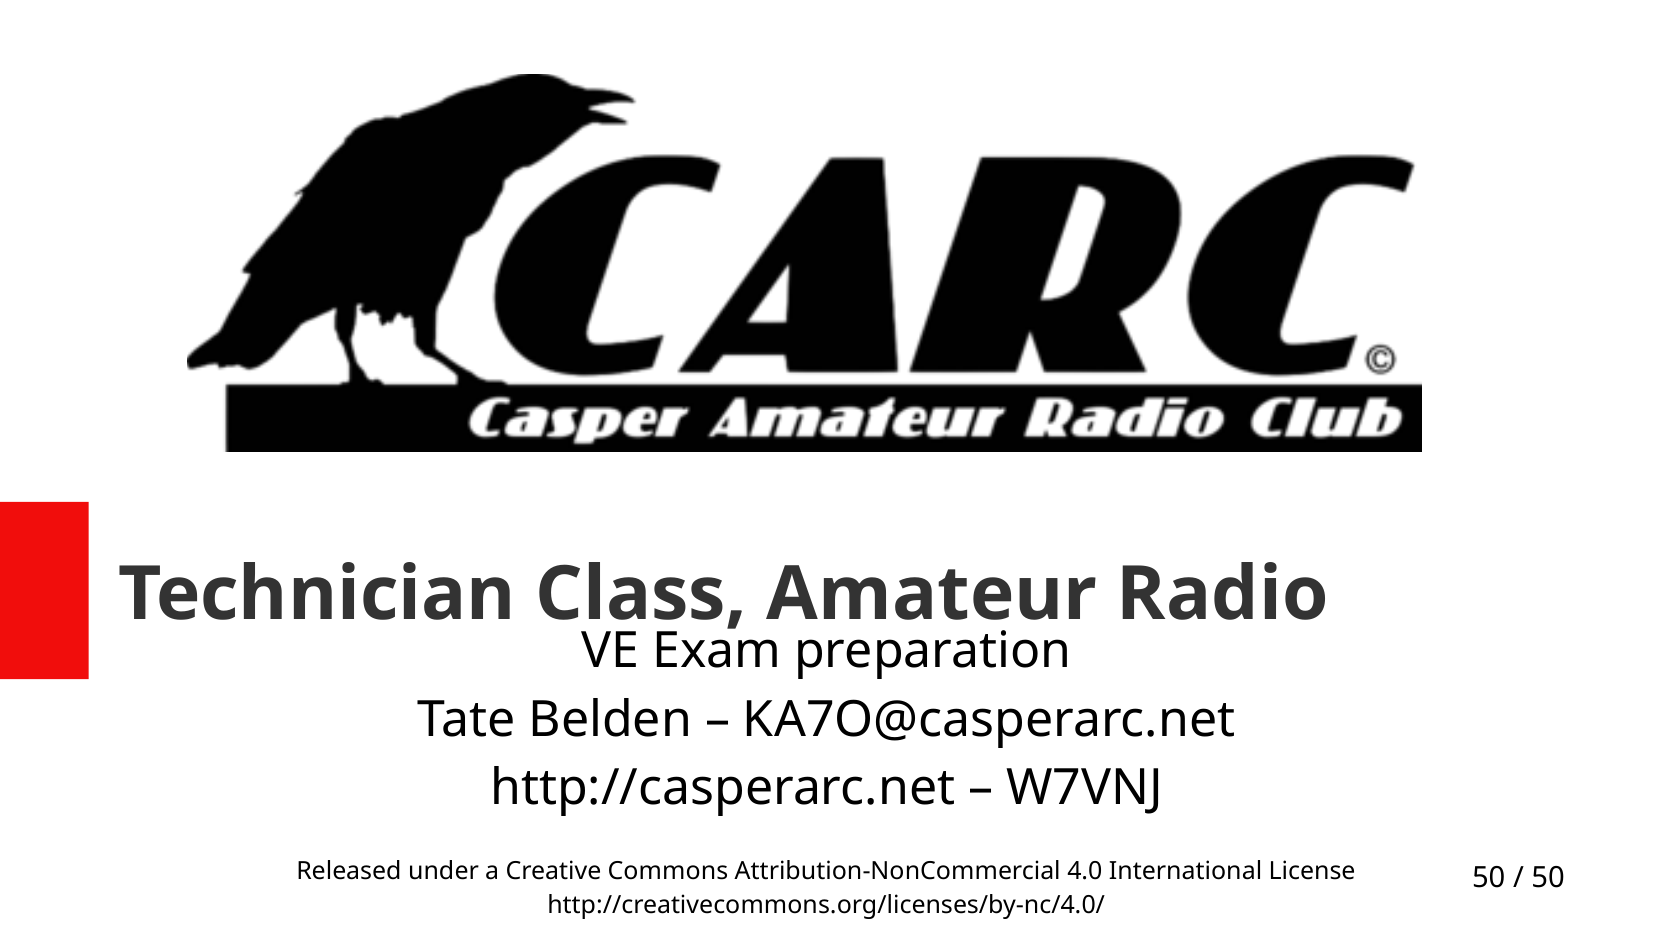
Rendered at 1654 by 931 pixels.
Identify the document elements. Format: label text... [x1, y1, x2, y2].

subtitle VE Exam preparation Tate Belden – KA7O@casperarc.net http://casperarc.net – W7VNJ Released under a Creative Commons Attribution-NonCommercial 4.0 International License http://creativecommons.org/licenses/by-nc/4.0/ [118, 636, 1536, 900]
title Technician Class, Amateur Radio [118, 501, 1536, 636]
picture [187, 74, 1422, 452]
